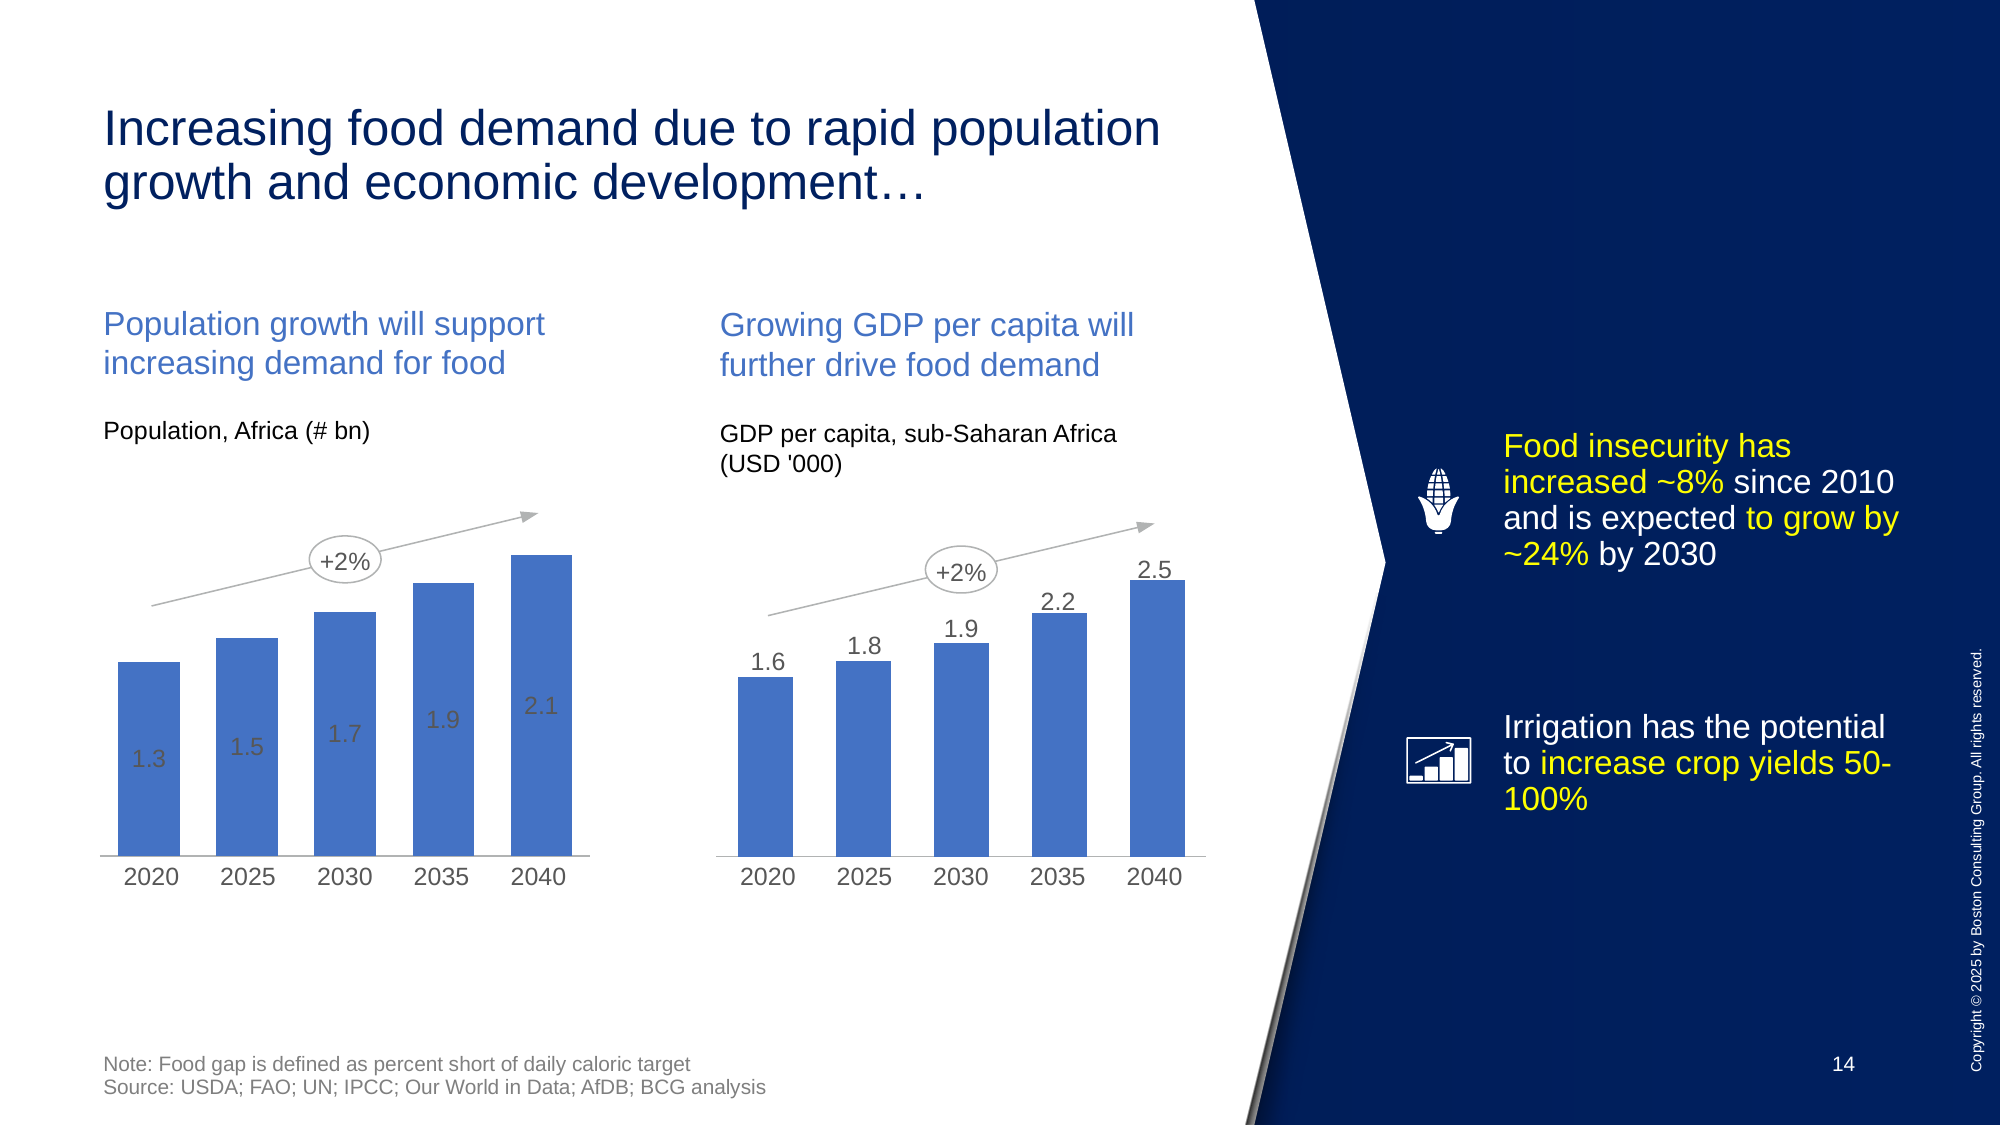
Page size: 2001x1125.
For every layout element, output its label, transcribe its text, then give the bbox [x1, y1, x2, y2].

text_box 2035 [1029, 857, 1087, 890]
text_box 2.2 [1036, 582, 1081, 615]
text_box 2025 [836, 857, 893, 890]
text_box Population, Africa (# bn) [103, 417, 372, 446]
text_box 1.6 [746, 643, 790, 676]
text_box 2040 [510, 857, 567, 890]
text_box Growing GDP per capita will further drive food demand [719, 301, 1204, 385]
text_box GDP per capita, sub-Saharan Africa (USD '000) [719, 417, 1204, 449]
chart [706, 574, 1217, 863]
text_box Food insecurity has increased ~8% since 2010 and is expected to grow by ~24% by 2030 [1503, 425, 1923, 576]
text_box 2030 [316, 857, 374, 890]
title Increasing food demand due to rapid population growth and economic development… [103, 102, 1204, 212]
text_box [1427, 483, 1450, 489]
text_box Irrigation has the potential to increase crop yields 50-100% [1503, 709, 1923, 812]
text_box [1432, 468, 1446, 475]
text_box 1.9 [939, 610, 984, 643]
text_box 2.5 [1133, 551, 1177, 584]
text_box 1.8 [842, 627, 887, 660]
text_box +2% [309, 535, 382, 583]
text_box [1418, 490, 1460, 534]
text_box Population growth will support increasing demand for food [103, 301, 587, 382]
text_box Note: Food gap is defined as percent short of daily caloric target Source: USDA; FAO; UN; IPCC; Our World in Data; AfDB; BCG analysis [103, 1054, 1585, 1099]
text_box 2040 [1126, 857, 1183, 890]
text_box 2030 [933, 857, 990, 890]
text_box +2% [925, 546, 998, 593]
text_box 2020 [739, 857, 797, 890]
text_box 2025 [220, 857, 277, 890]
chart [89, 549, 601, 863]
text_box [1406, 737, 1472, 784]
text_box 2035 [413, 857, 470, 890]
text_box [1429, 476, 1449, 482]
text_box 2020 [123, 857, 180, 890]
